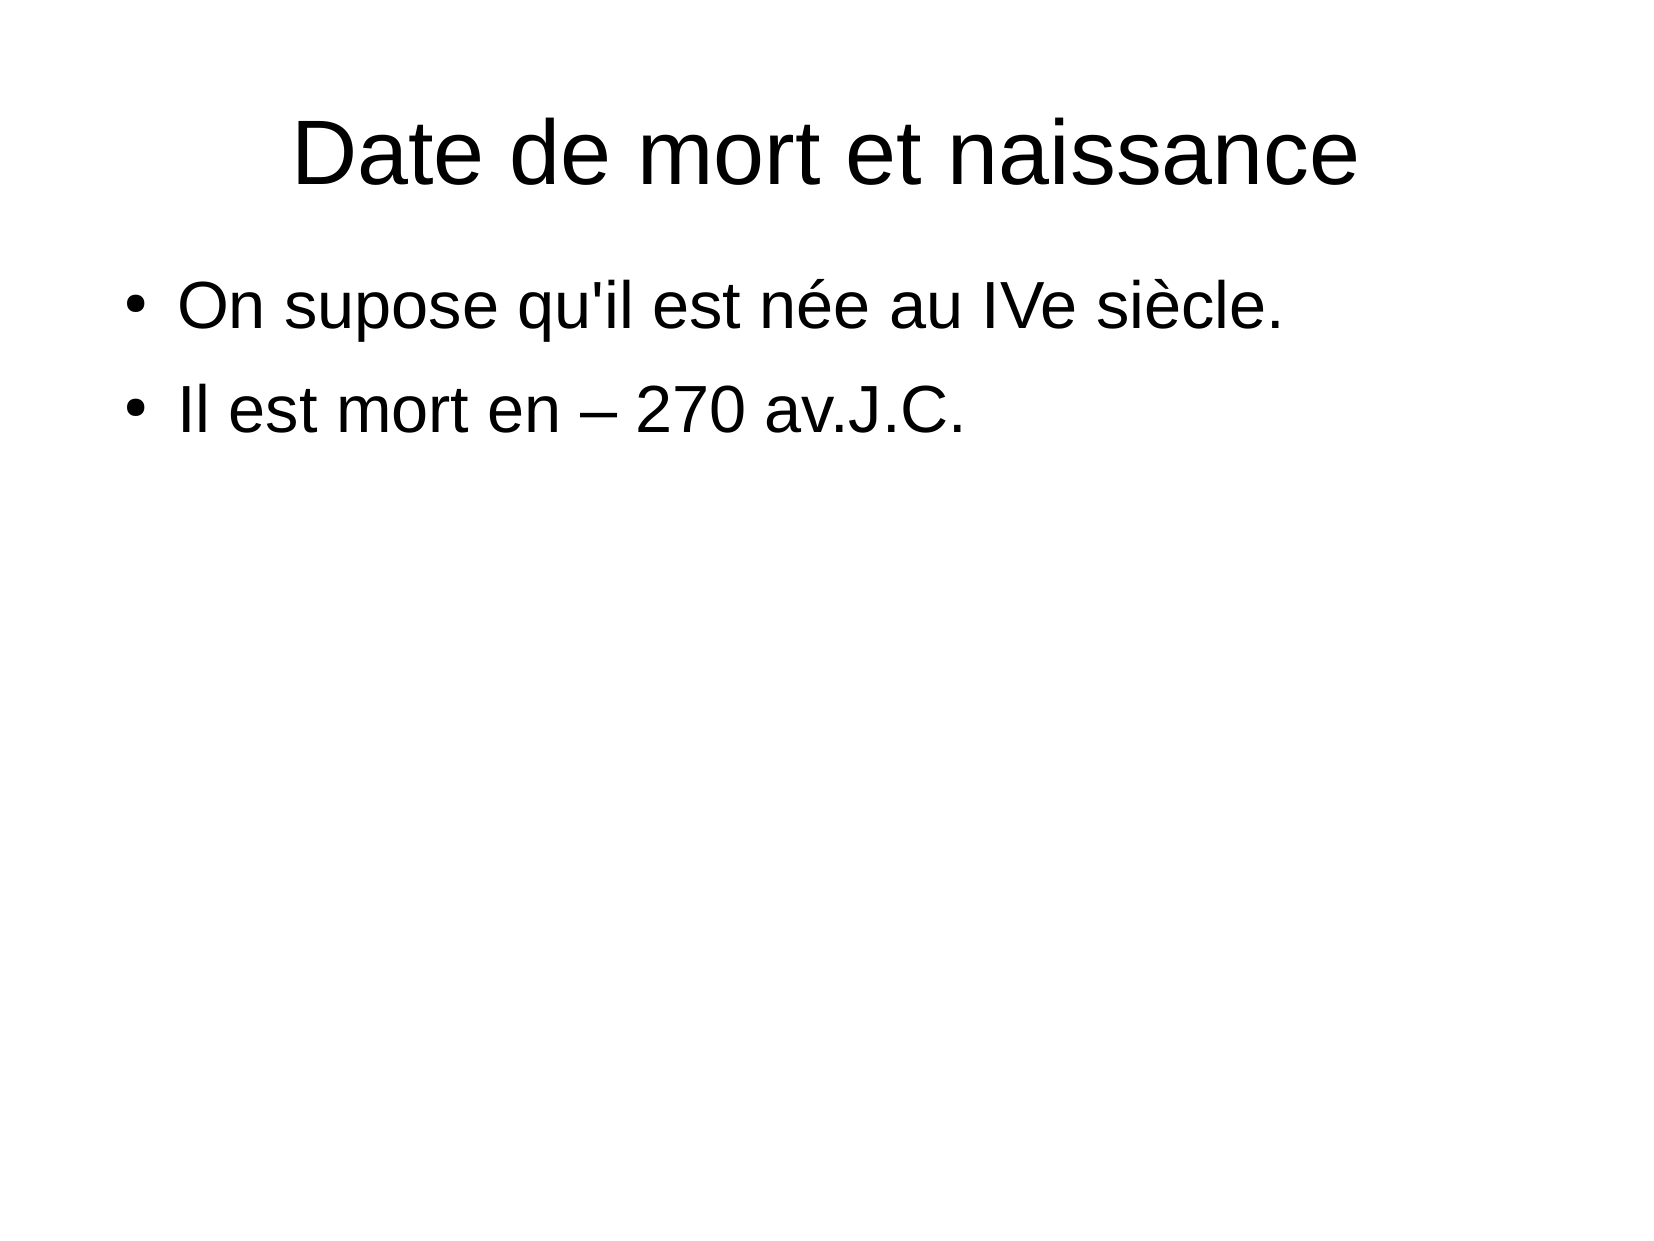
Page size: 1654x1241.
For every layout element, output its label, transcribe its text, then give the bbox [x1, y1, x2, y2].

list On supose qu'il est née au IVe siècle. Il est mort en – 270 av.J.C. [106, 268, 1595, 1087]
title Date de mort et naissance [82, 49, 1571, 257]
